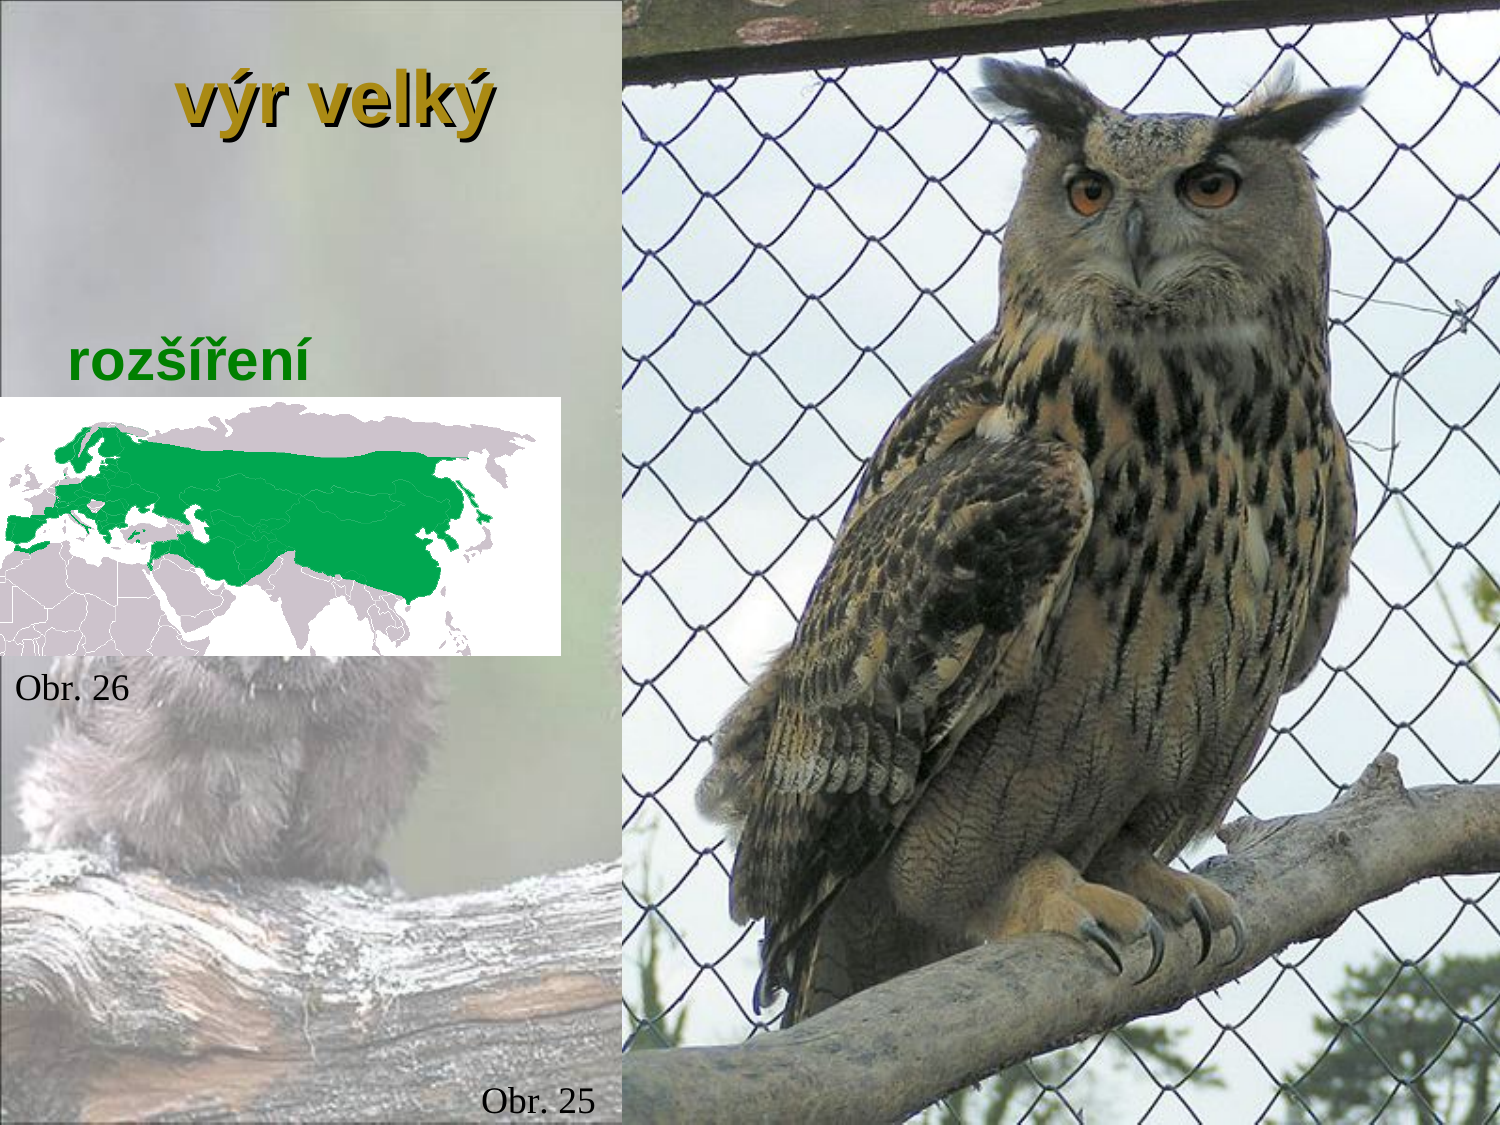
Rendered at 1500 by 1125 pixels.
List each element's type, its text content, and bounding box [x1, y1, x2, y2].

text_box rozšíření [53, 314, 467, 400]
picture [0, 0, 1500, 1125]
text_box Obr. 25 [466, 1068, 621, 1125]
text_box Obr. 26 [0, 655, 160, 716]
title výr velký [159, 0, 622, 188]
